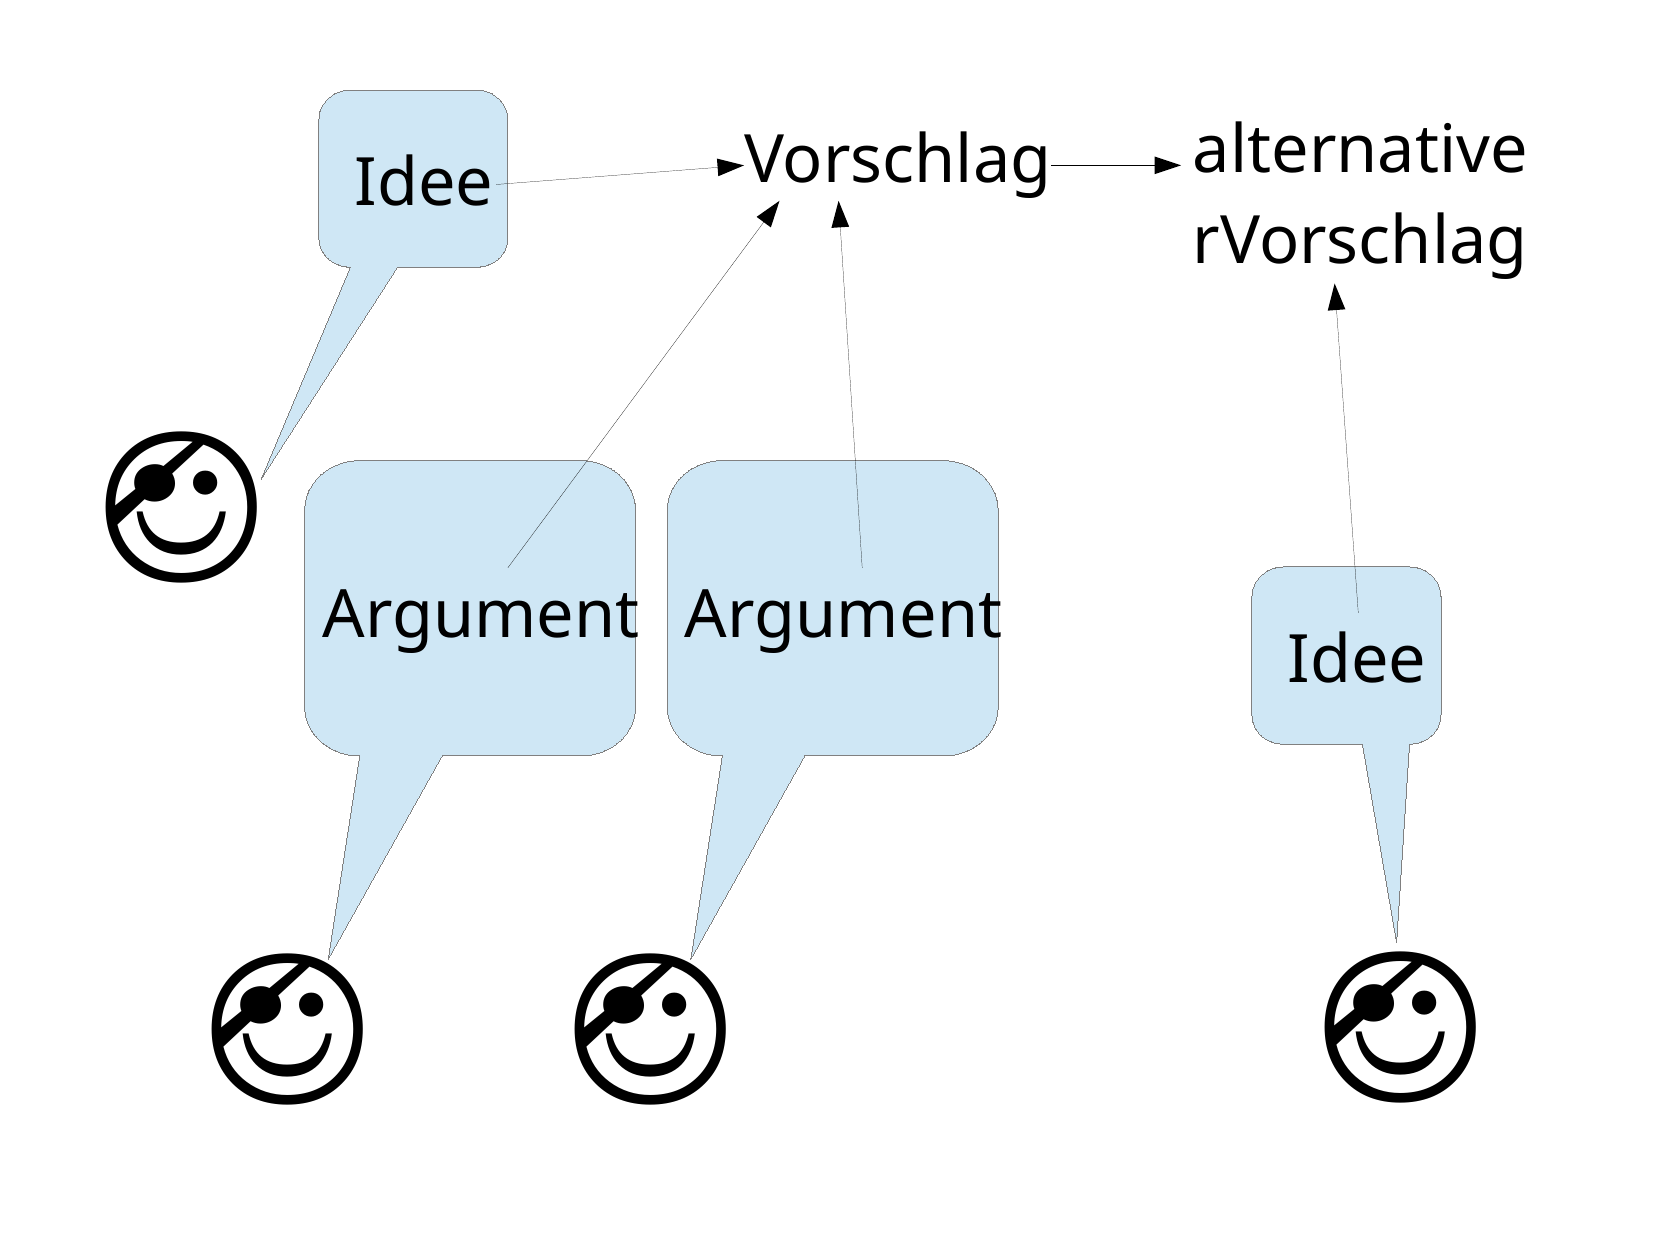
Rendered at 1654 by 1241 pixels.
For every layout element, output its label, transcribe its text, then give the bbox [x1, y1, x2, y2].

text_box [1251, 566, 1442, 943]
text_box  [82, 434, 282, 650]
text_box  [1301, 954, 1501, 1170]
text_box alternativerVorschlag [1192, 113, 1548, 272]
text_box  [551, 956, 751, 1172]
text_box [667, 460, 999, 956]
text_box [510, 461, 636, 567]
text_box Idee [1287, 612, 1430, 701]
text_box Argument [685, 567, 1040, 656]
text_box Vorschlag [744, 113, 1099, 201]
text_box  [188, 956, 388, 1172]
text_box Argument [322, 567, 667, 656]
text_box Idee [354, 135, 497, 224]
text_box [304, 460, 636, 956]
text_box [261, 90, 508, 480]
text_box [856, 460, 999, 567]
